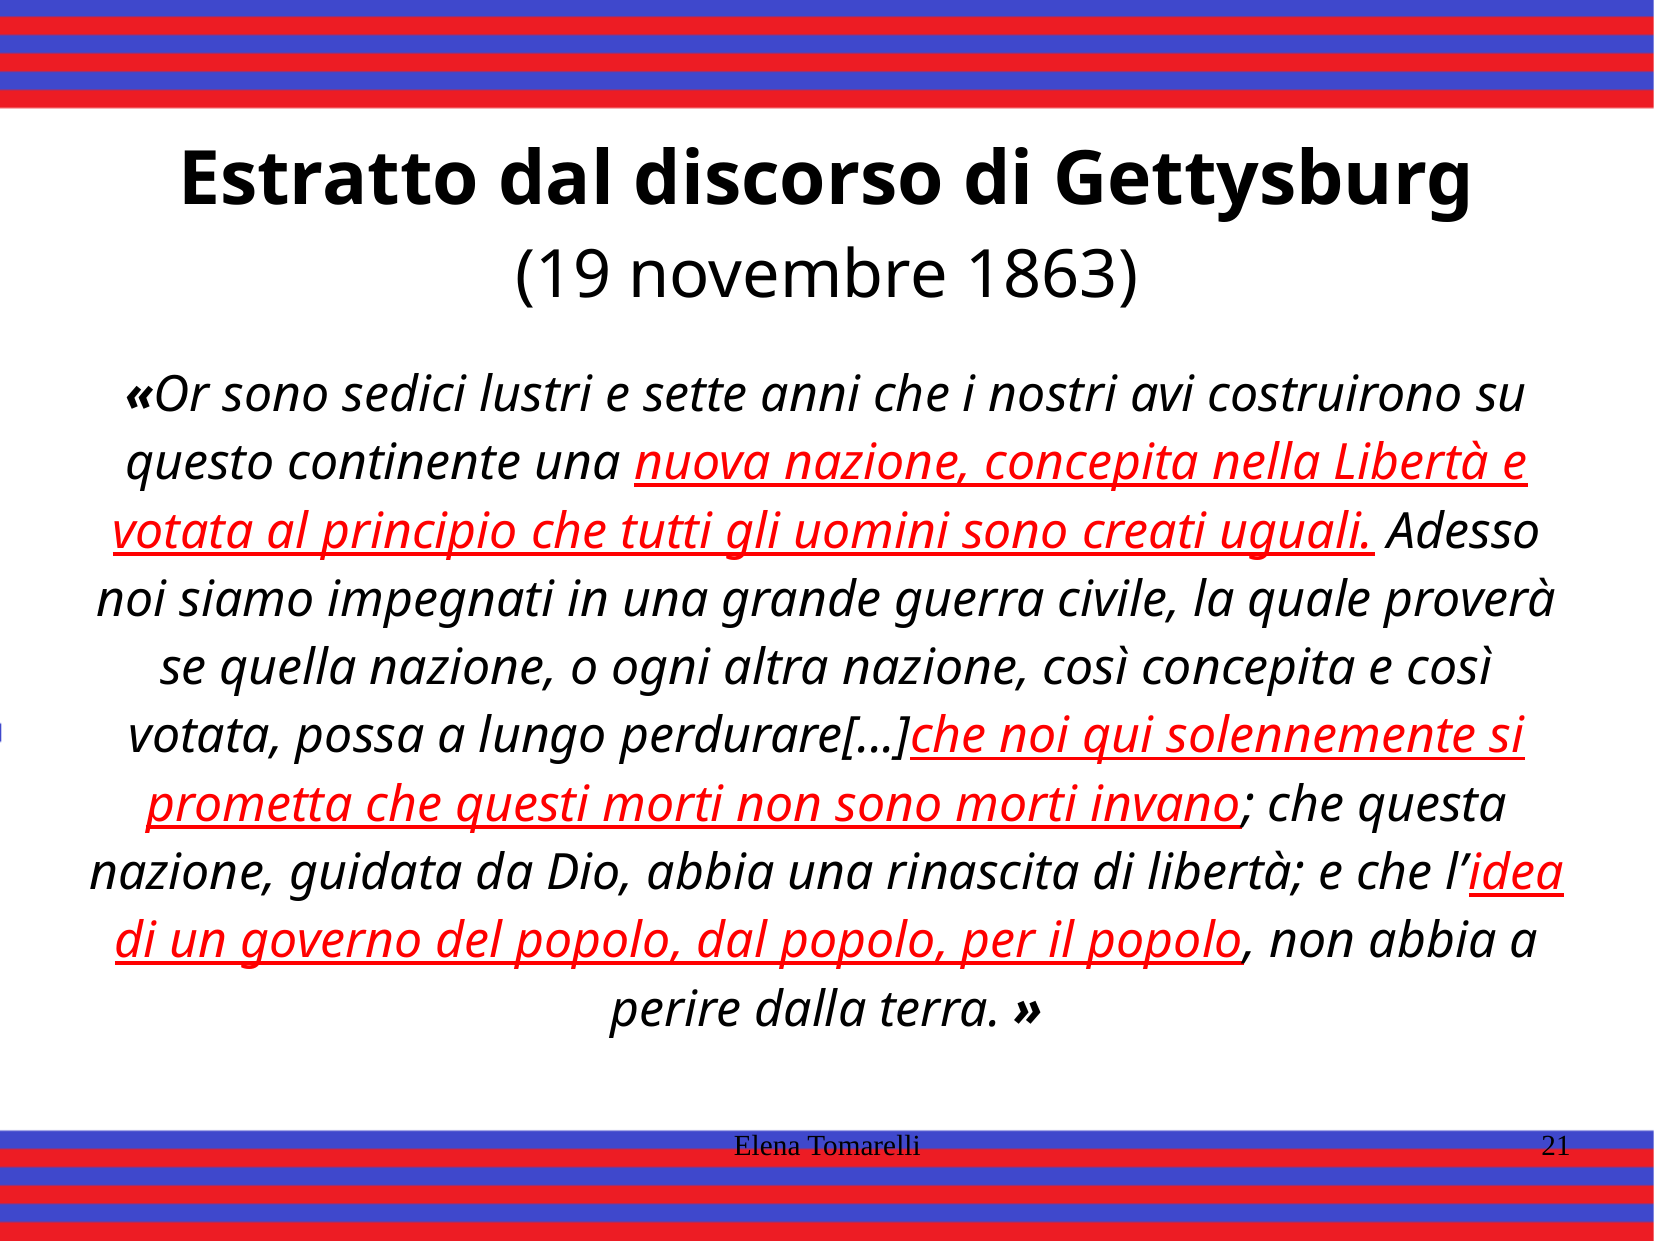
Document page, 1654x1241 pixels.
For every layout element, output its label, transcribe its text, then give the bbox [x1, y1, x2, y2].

subtitle «Or sono sedici lustri e sette anni che i nostri avi costruirono su questo continente una nuova nazione, concepita nella Libertà e votata al principio che tutti gli uomini sono creati uguali. Adesso noi siamo impegnati in una grande guerra civile, la quale proverà se quella nazione, o ogni altra nazione, così concepita e così votata, possa a lungo perdurare[...]che noi qui solennemente si prometta che questi morti non sono morti invano; che questa nazione, guidata da Dio, abbia una rinascita di libertà; e che l’idea di un governo del popolo, dal popolo, per il popolo, non abbia a perire dalla terra. » [82, 297, 1571, 1102]
picture [0, 0, 1654, 1241]
title Estratto dal discorso di Gettysburg (19 novembre 1863) [82, 56, 1571, 297]
